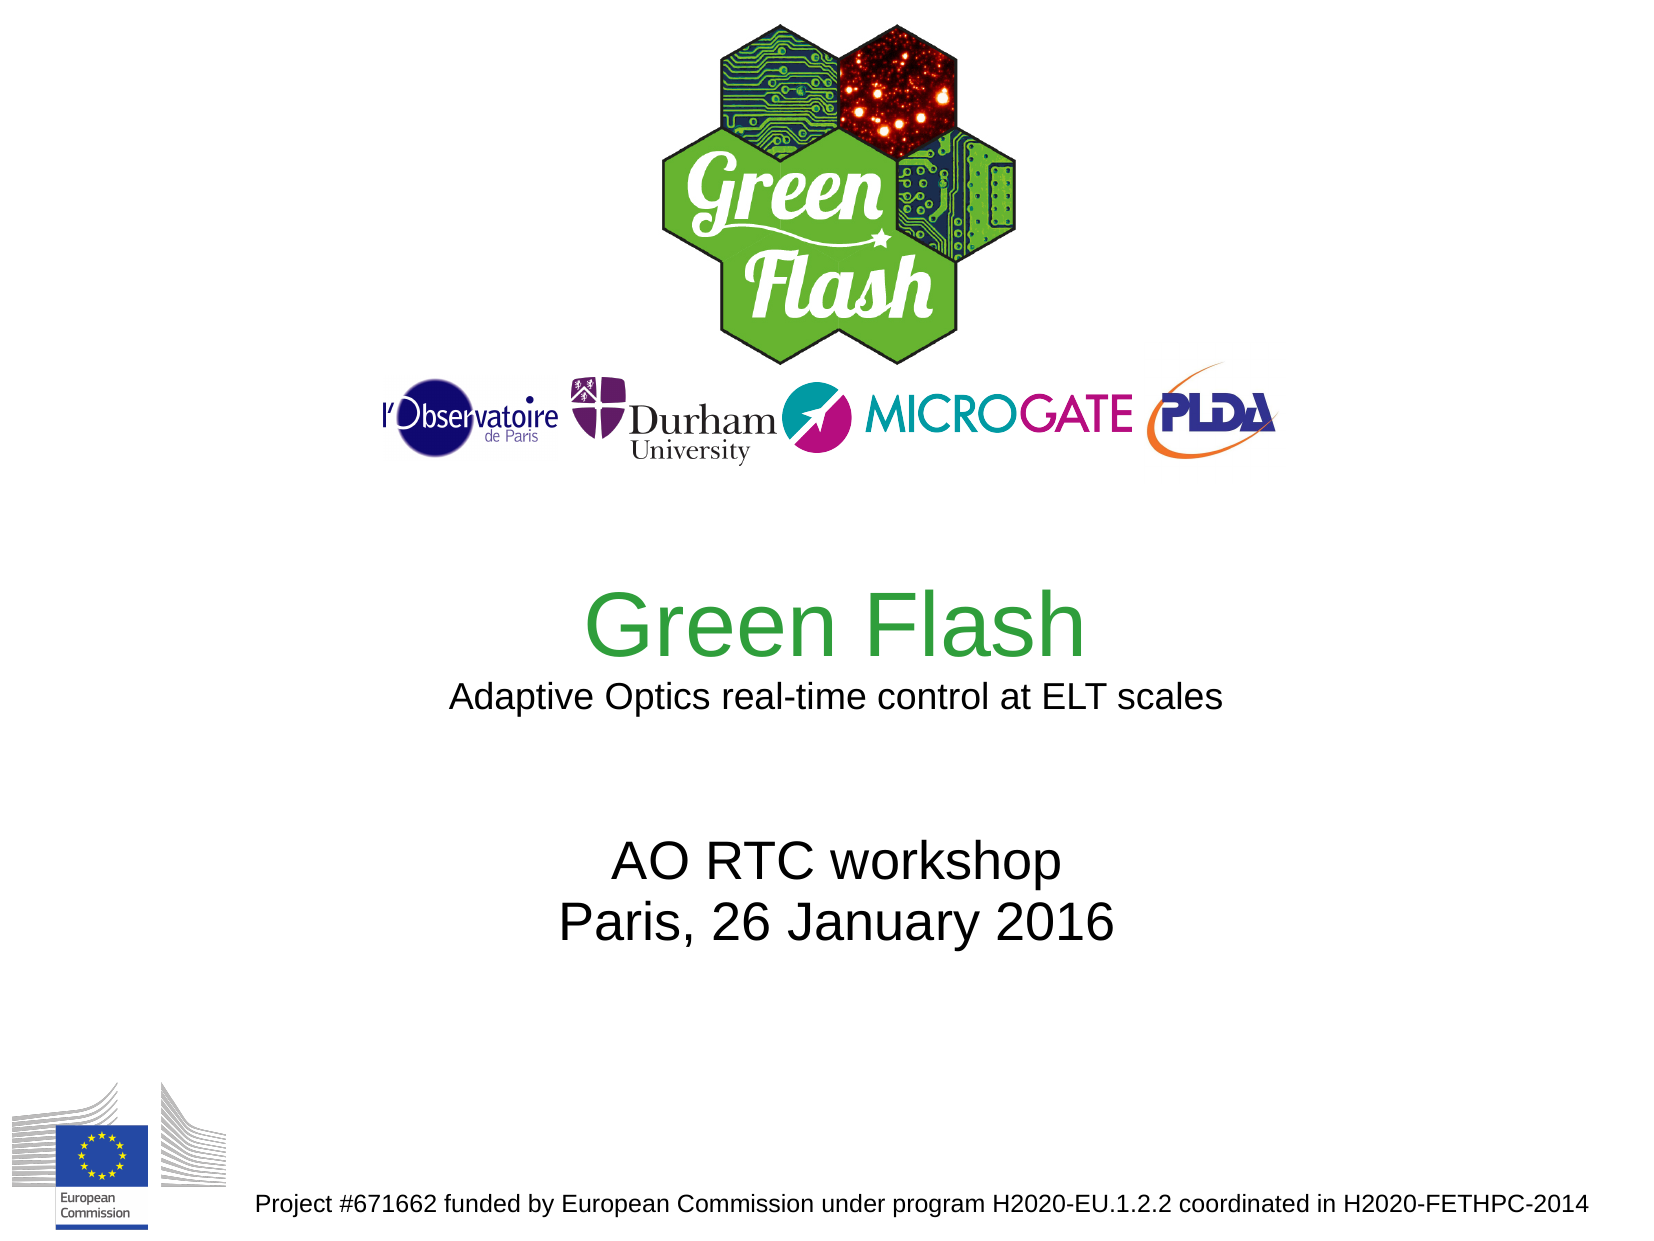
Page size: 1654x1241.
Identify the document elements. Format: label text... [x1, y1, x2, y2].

picture [383, 375, 558, 461]
picture [1144, 342, 1286, 484]
picture [782, 382, 1132, 453]
text_box AO RTC workshop Paris, 26 January 2016 [543, 823, 1133, 961]
picture [12, 1082, 226, 1230]
picture [658, 24, 1021, 366]
picture [571, 377, 777, 466]
text_box Green Flash Adaptive Optics real-time control at ELT scales [433, 565, 1239, 726]
